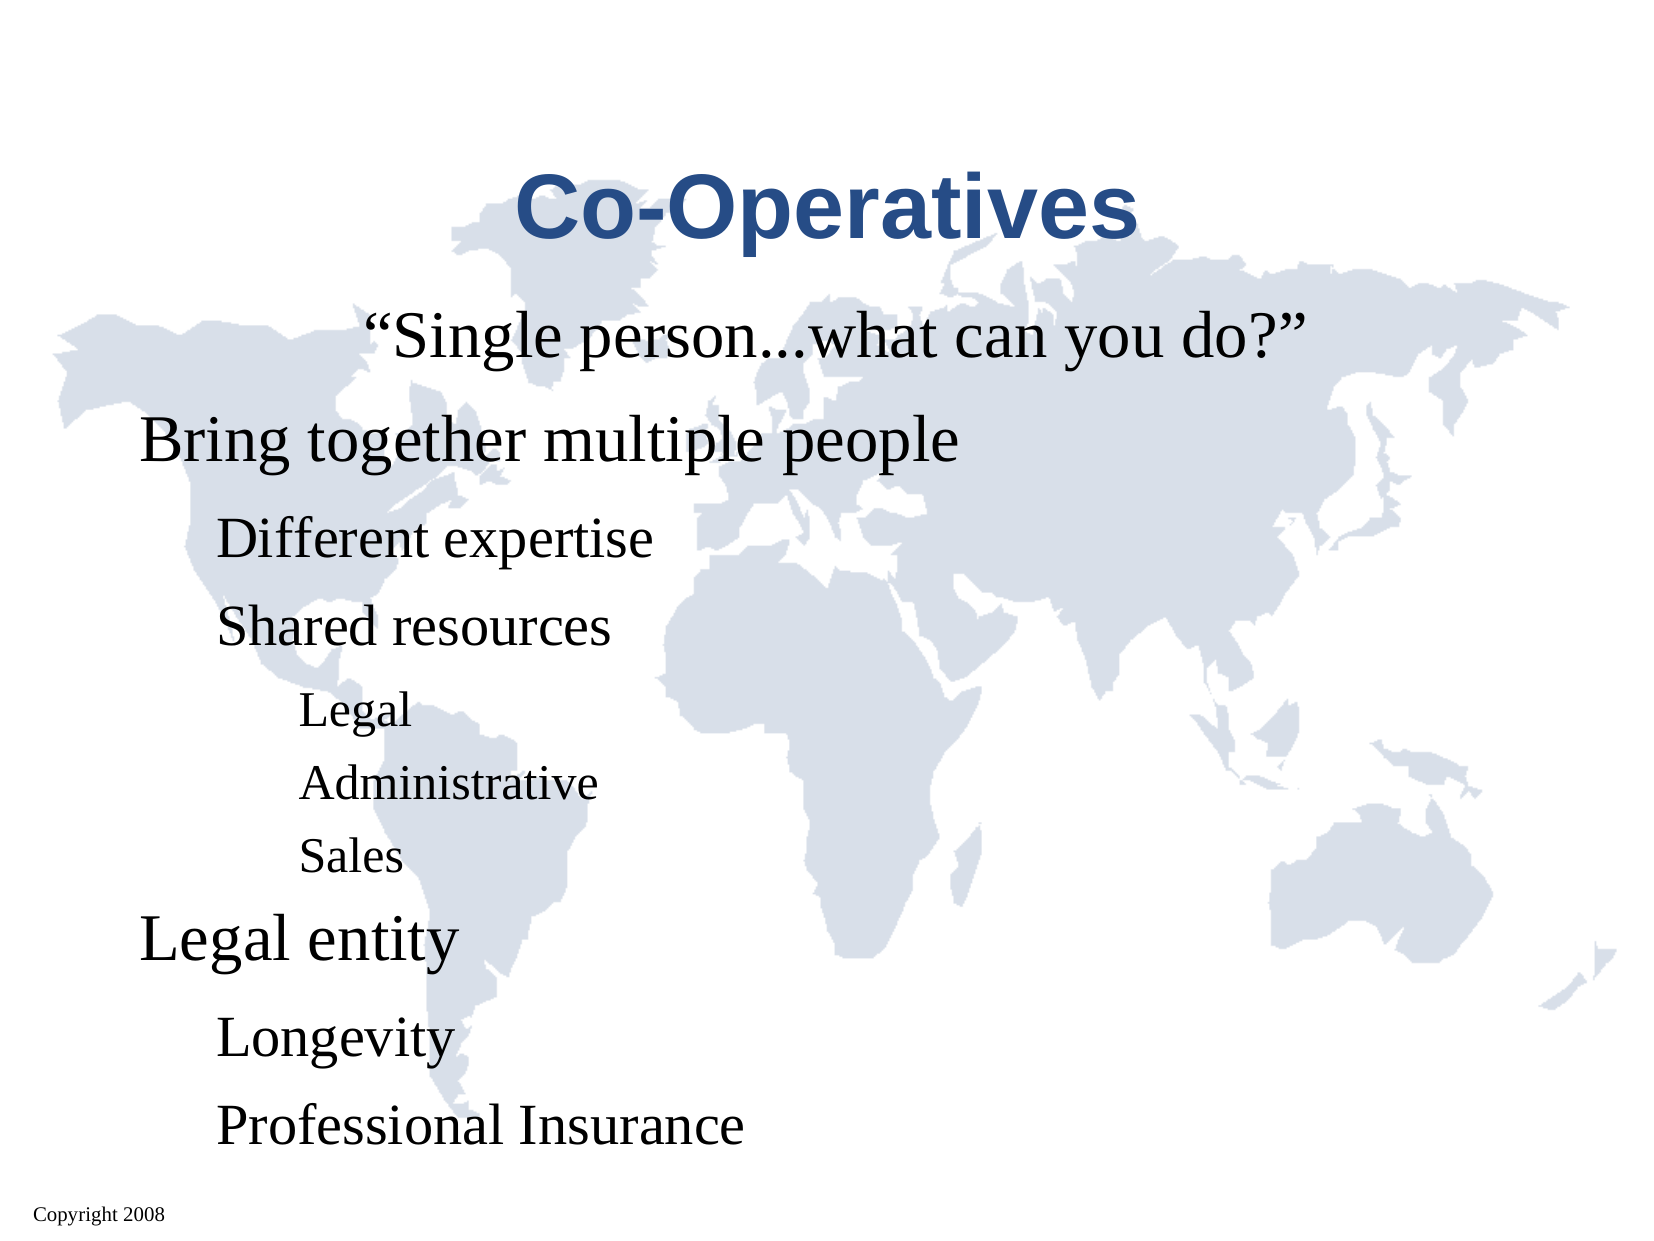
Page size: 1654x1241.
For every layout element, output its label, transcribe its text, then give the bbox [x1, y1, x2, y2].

list “Single person...what can you do?” Bring together multiple people Different expertise Shared resources Legal Administrative Sales Legal entity Longevity Professional Insurance [121, 298, 1534, 1237]
picture [28, 99, 1645, 1154]
title Co-Operatives [121, 102, 1534, 298]
